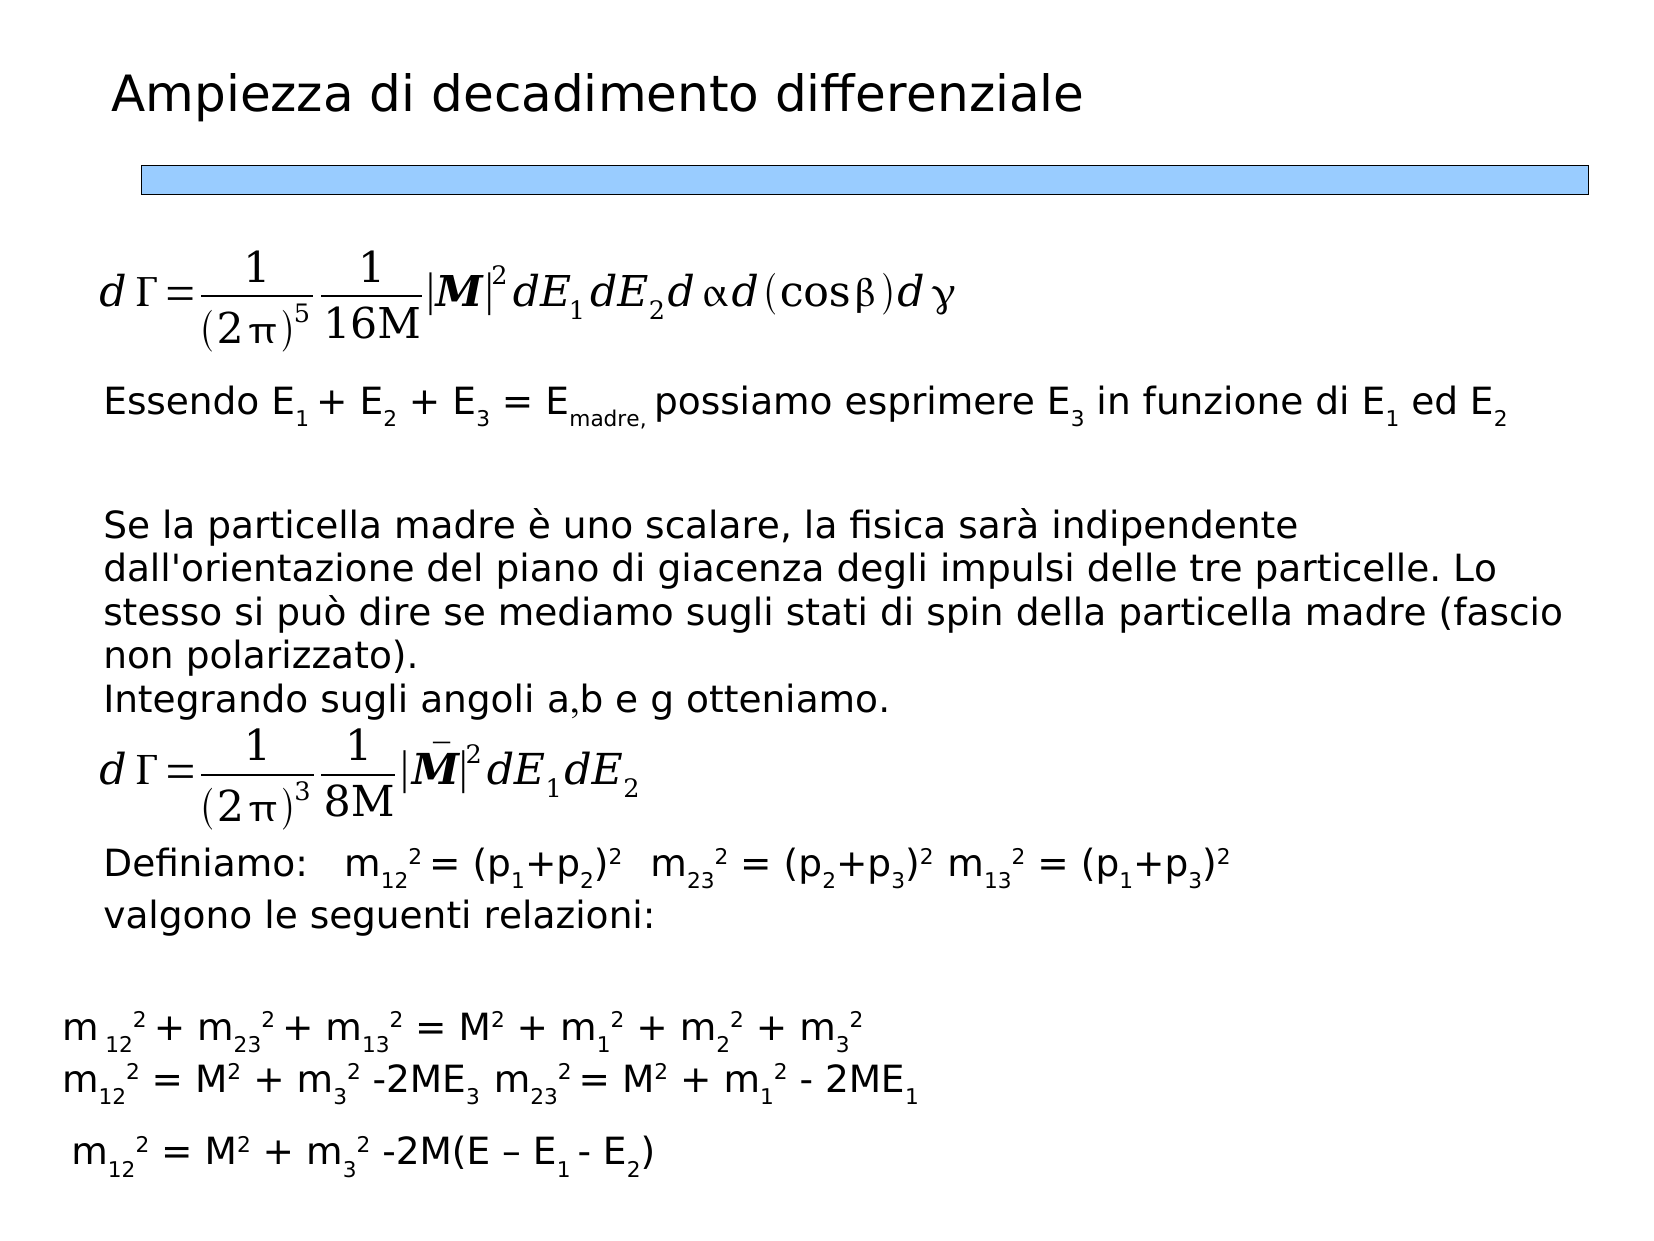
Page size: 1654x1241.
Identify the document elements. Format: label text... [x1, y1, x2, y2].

text_box Definiamo: m122 = (p1+p2)2 m232 = (p2+p3)2 m132 = (p1+p3)2 valgono le seguenti relazioni: [88, 834, 1506, 945]
text_box m 122 + m232 + m132 = M2 + m12 + m22 + m32 m122 = M2 + m32 -2ME3 m232 = M2 + m12 - 2ME1 [47, 998, 1022, 1118]
chart [88, 720, 650, 834]
text_box Ampiezza di decadimento differenziale [96, 57, 1211, 131]
text_box Essendo E1 + E2 + E3 = Emadre, possiamo esprimere E3 in funzione di E1 ed E2 [88, 372, 1625, 439]
text_box Se la particella madre è uno scalare, la fisica sarà indipendente dall'orientazione del piano di giacenza degli impulsi delle tre particelle. Lo stesso si può dire se mediamo sugli stati di spin della particella madre (fascio non polarizzato). Integrando sugli angoli a,b e g otteniamo. [88, 496, 1595, 731]
chart [88, 242, 968, 357]
text_box m122 = M2 + m32 -2M(E – E1 - E2) [56, 1122, 691, 1190]
